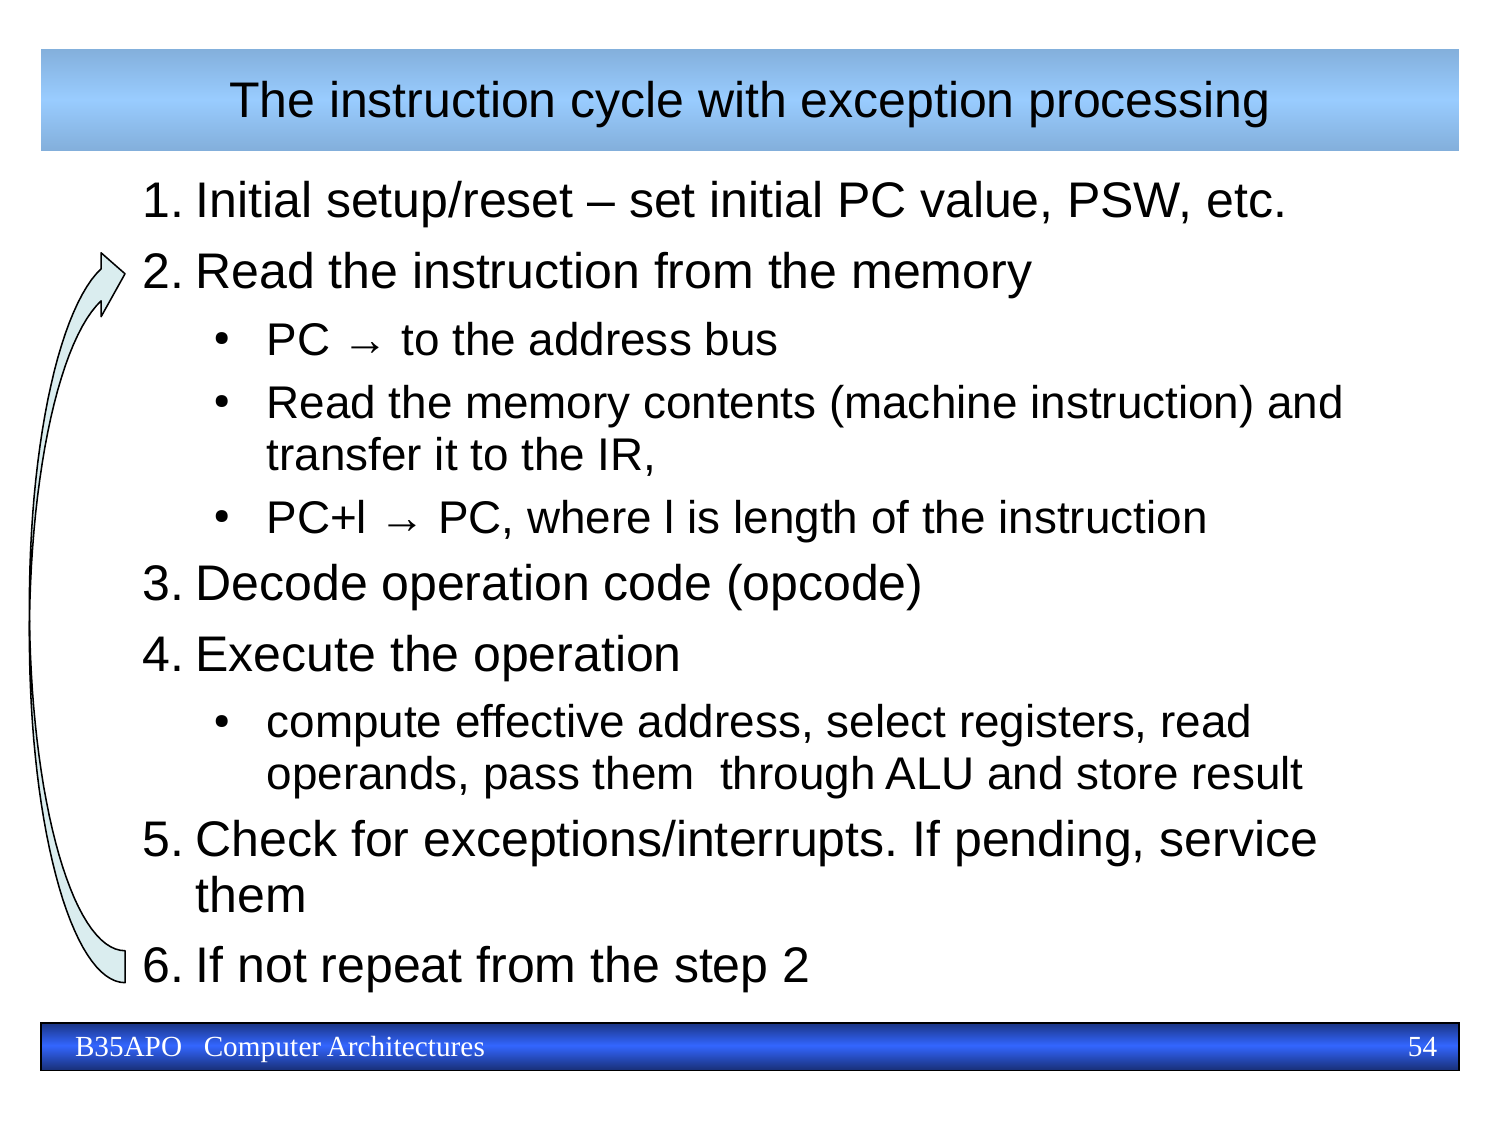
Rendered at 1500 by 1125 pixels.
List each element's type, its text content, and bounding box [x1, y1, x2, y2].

text_box [29, 252, 126, 983]
title The instruction cycle with exception processing [41, 49, 1459, 151]
list Initial setup/reset – set initial PC value, PSW, etc. Read the instruction from the memory PC → to the address bus Read the memory contents (machine instruction) and transfer it to the IR, PC+l → PC, where l is length of the instruction Decode operation code (opcode) Execute the operation compute effective address, select registers, read operands, pass them through ALU and store result Check for exceptions/interrupts. If pending, service them If not repeat from the step 2 [124, 172, 1438, 1000]
